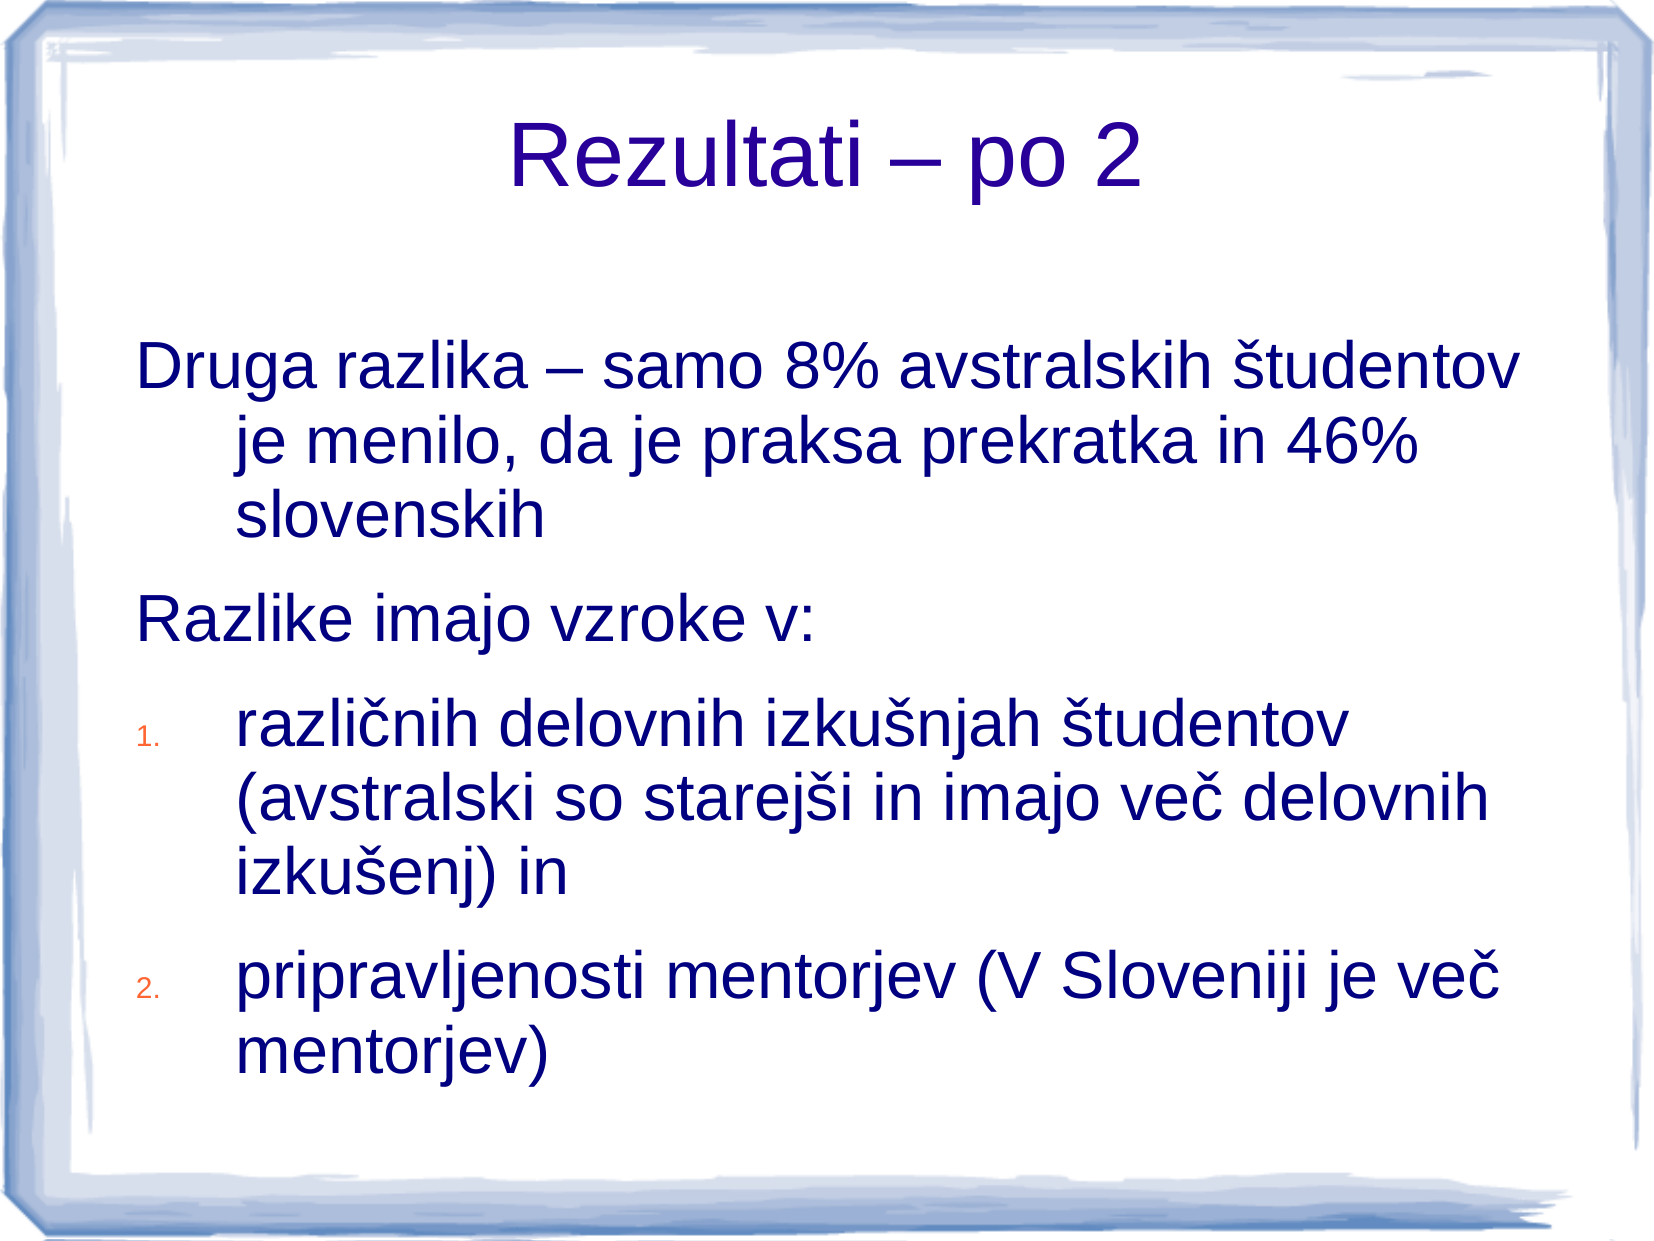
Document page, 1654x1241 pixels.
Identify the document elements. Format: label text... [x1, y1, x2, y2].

picture [0, 0, 1654, 1241]
list Druga razlika – samo 8% avstralskih študentov je menilo, da je praksa prekratka in 46% slovenskih Razlike imajo vzroke v: različnih delovnih izkušnjah študentov (avstralski so starejši in imajo več delovnih izkušenj) in pripravljenosti mentorjev (V Sloveniji je več mentorjev) [118, 324, 1571, 1236]
title Rezultati – po 2 [82, 56, 1571, 249]
